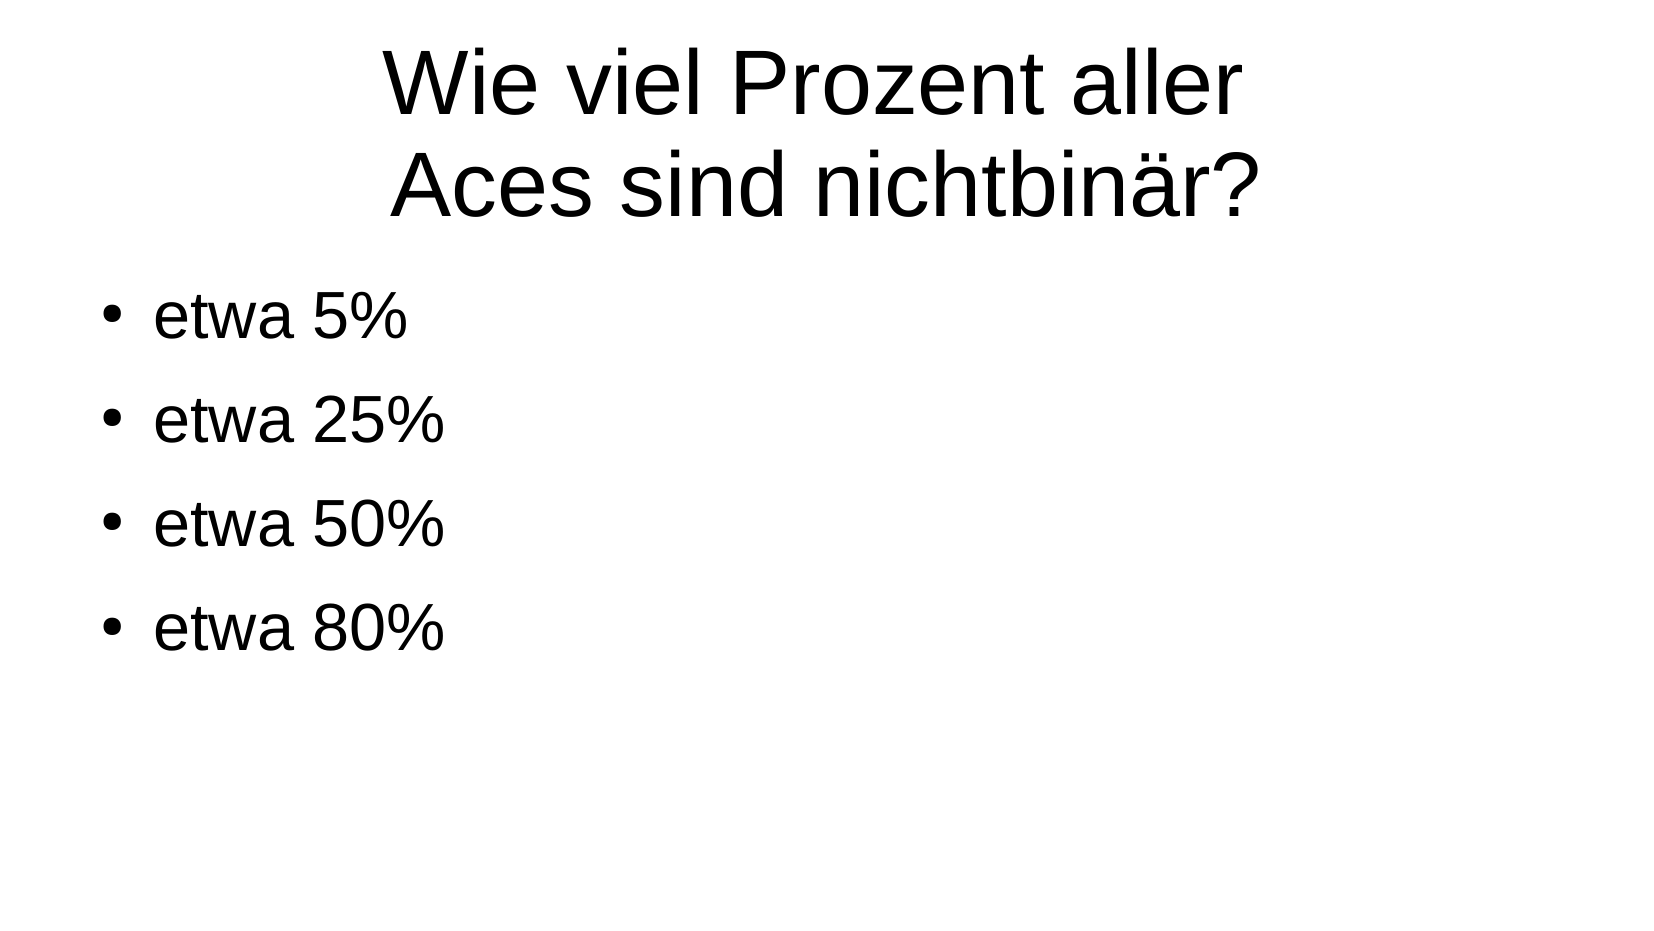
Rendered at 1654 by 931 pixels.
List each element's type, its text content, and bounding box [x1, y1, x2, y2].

title Wie viel Prozent aller Aces sind nichtbinär? [82, 31, 1571, 237]
list etwa 5% etwa 25% etwa 50% etwa 80% [82, 277, 1571, 769]
